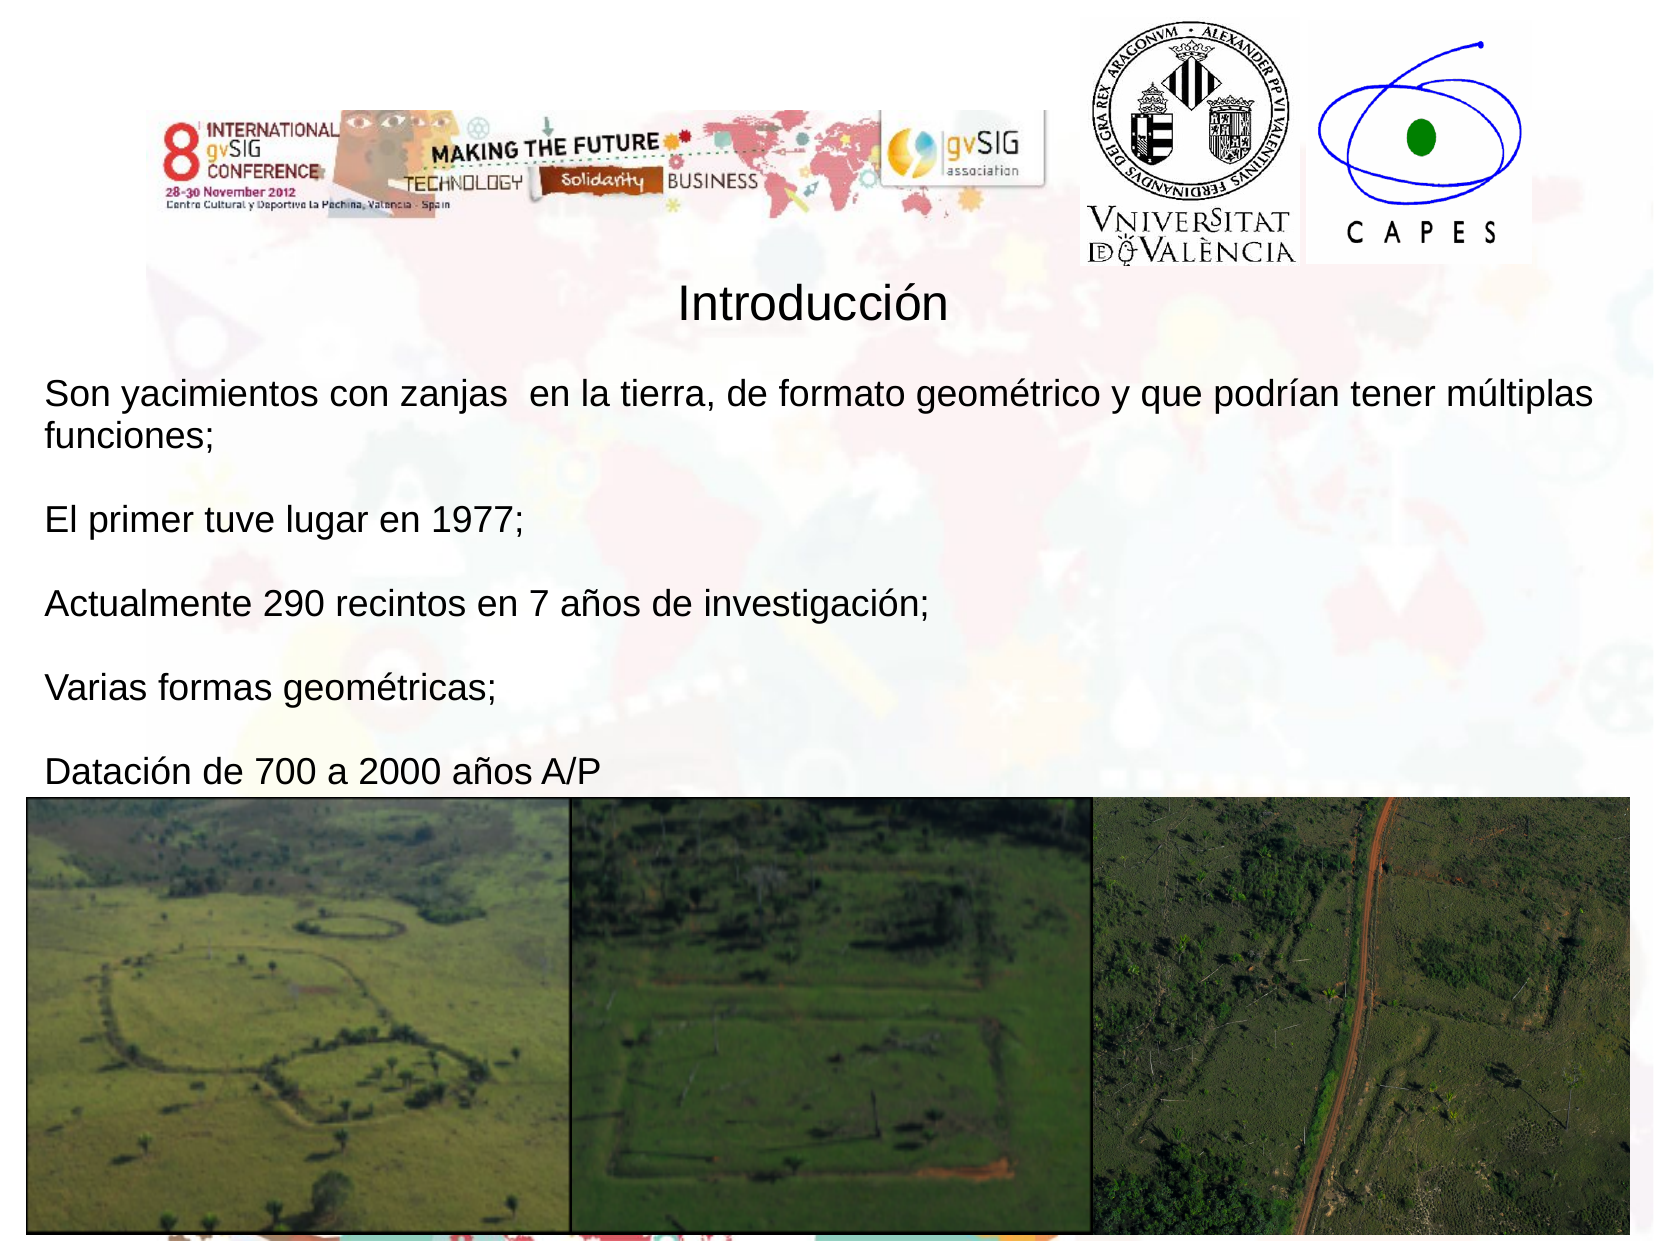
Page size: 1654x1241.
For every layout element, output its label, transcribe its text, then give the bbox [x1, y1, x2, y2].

picture [146, 17, 1654, 267]
picture [26, 797, 1654, 1241]
text_box Introducción Son yacimientos con zanjas en la tierra, de formato geométrico y que podrían tener múltiplas funciones; El primer tuve lugar en 1977; Actualmente 290 recintos en 7 años de investigación; Varias formas geométricas; Datación de 700 a 2000 años A/P [29, 267, 1654, 1217]
